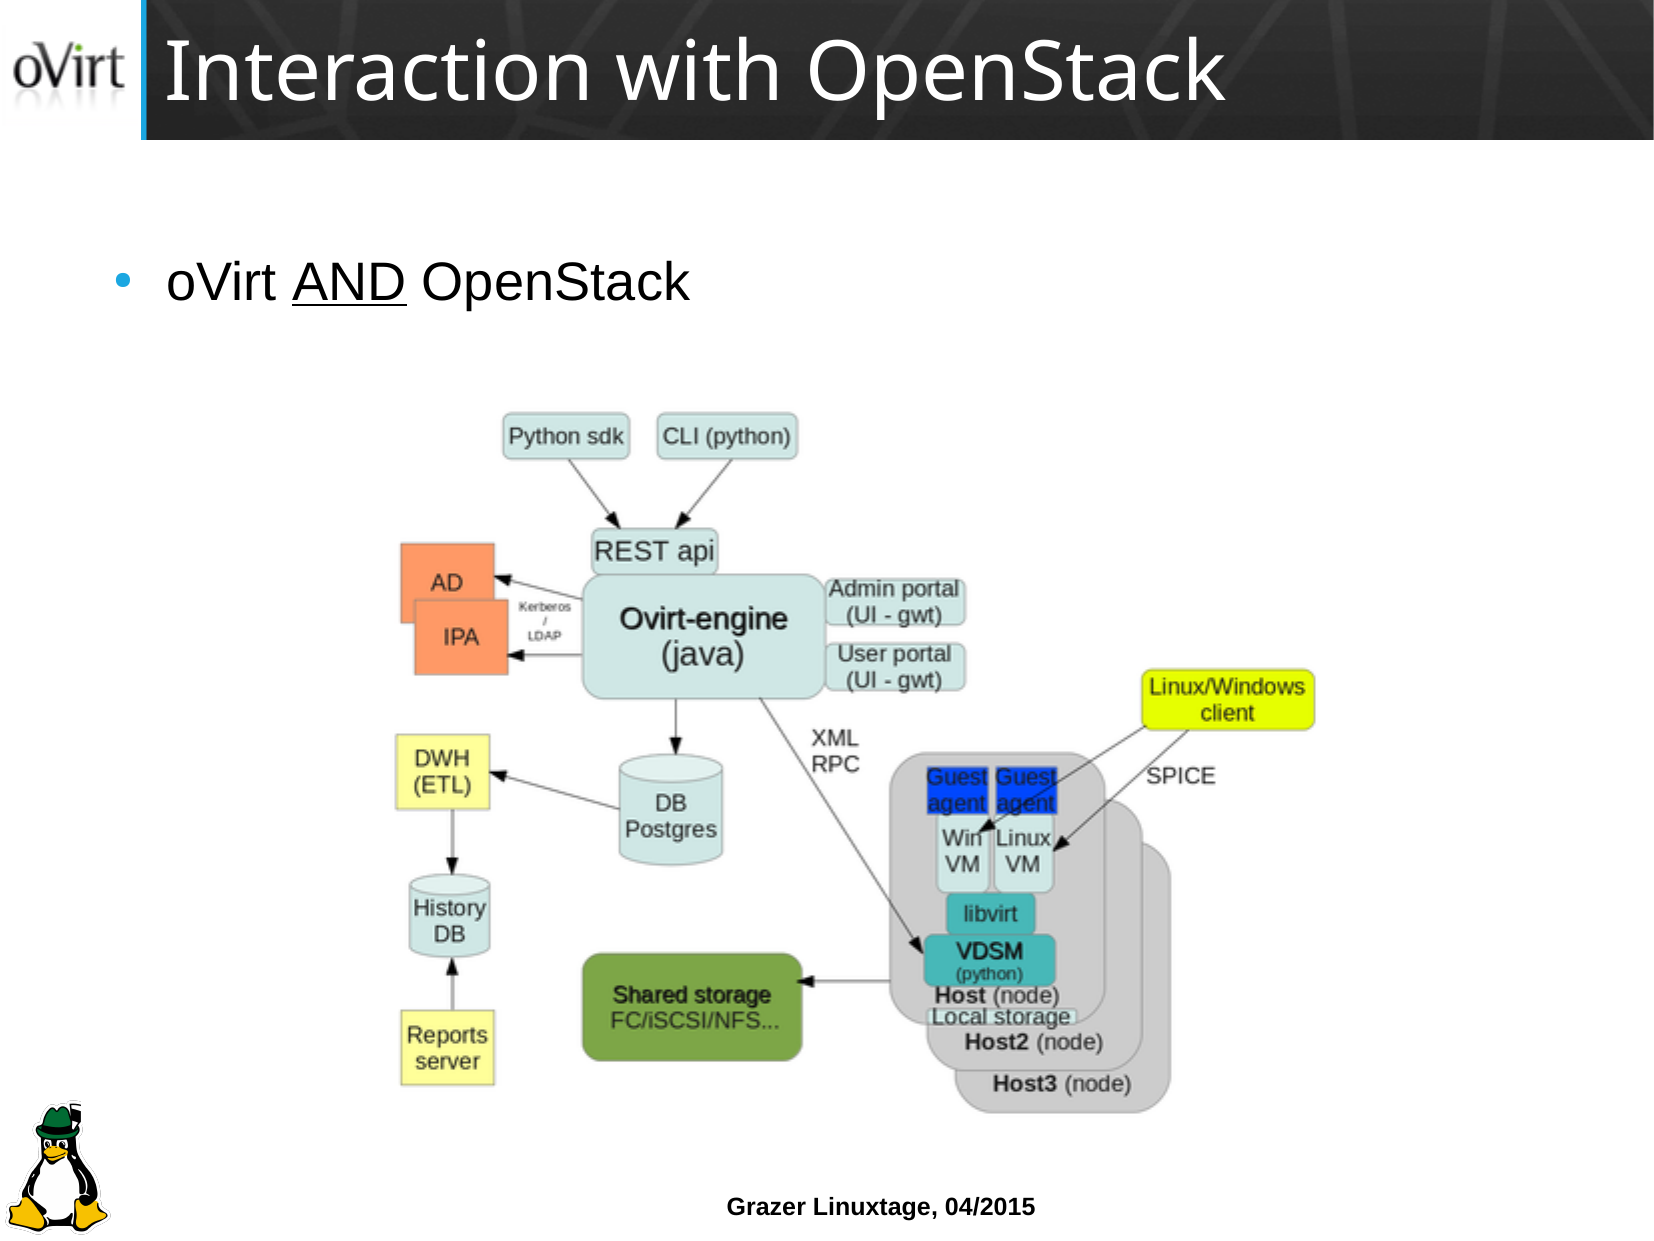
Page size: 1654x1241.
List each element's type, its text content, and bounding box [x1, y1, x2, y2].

picture [0, 0, 1654, 140]
picture [5, 1100, 111, 1235]
text_box oVirt AND OpenStack [80, 244, 1570, 1125]
picture [341, 330, 1366, 1122]
title Interaction with OpenStack [164, 18, 1653, 119]
